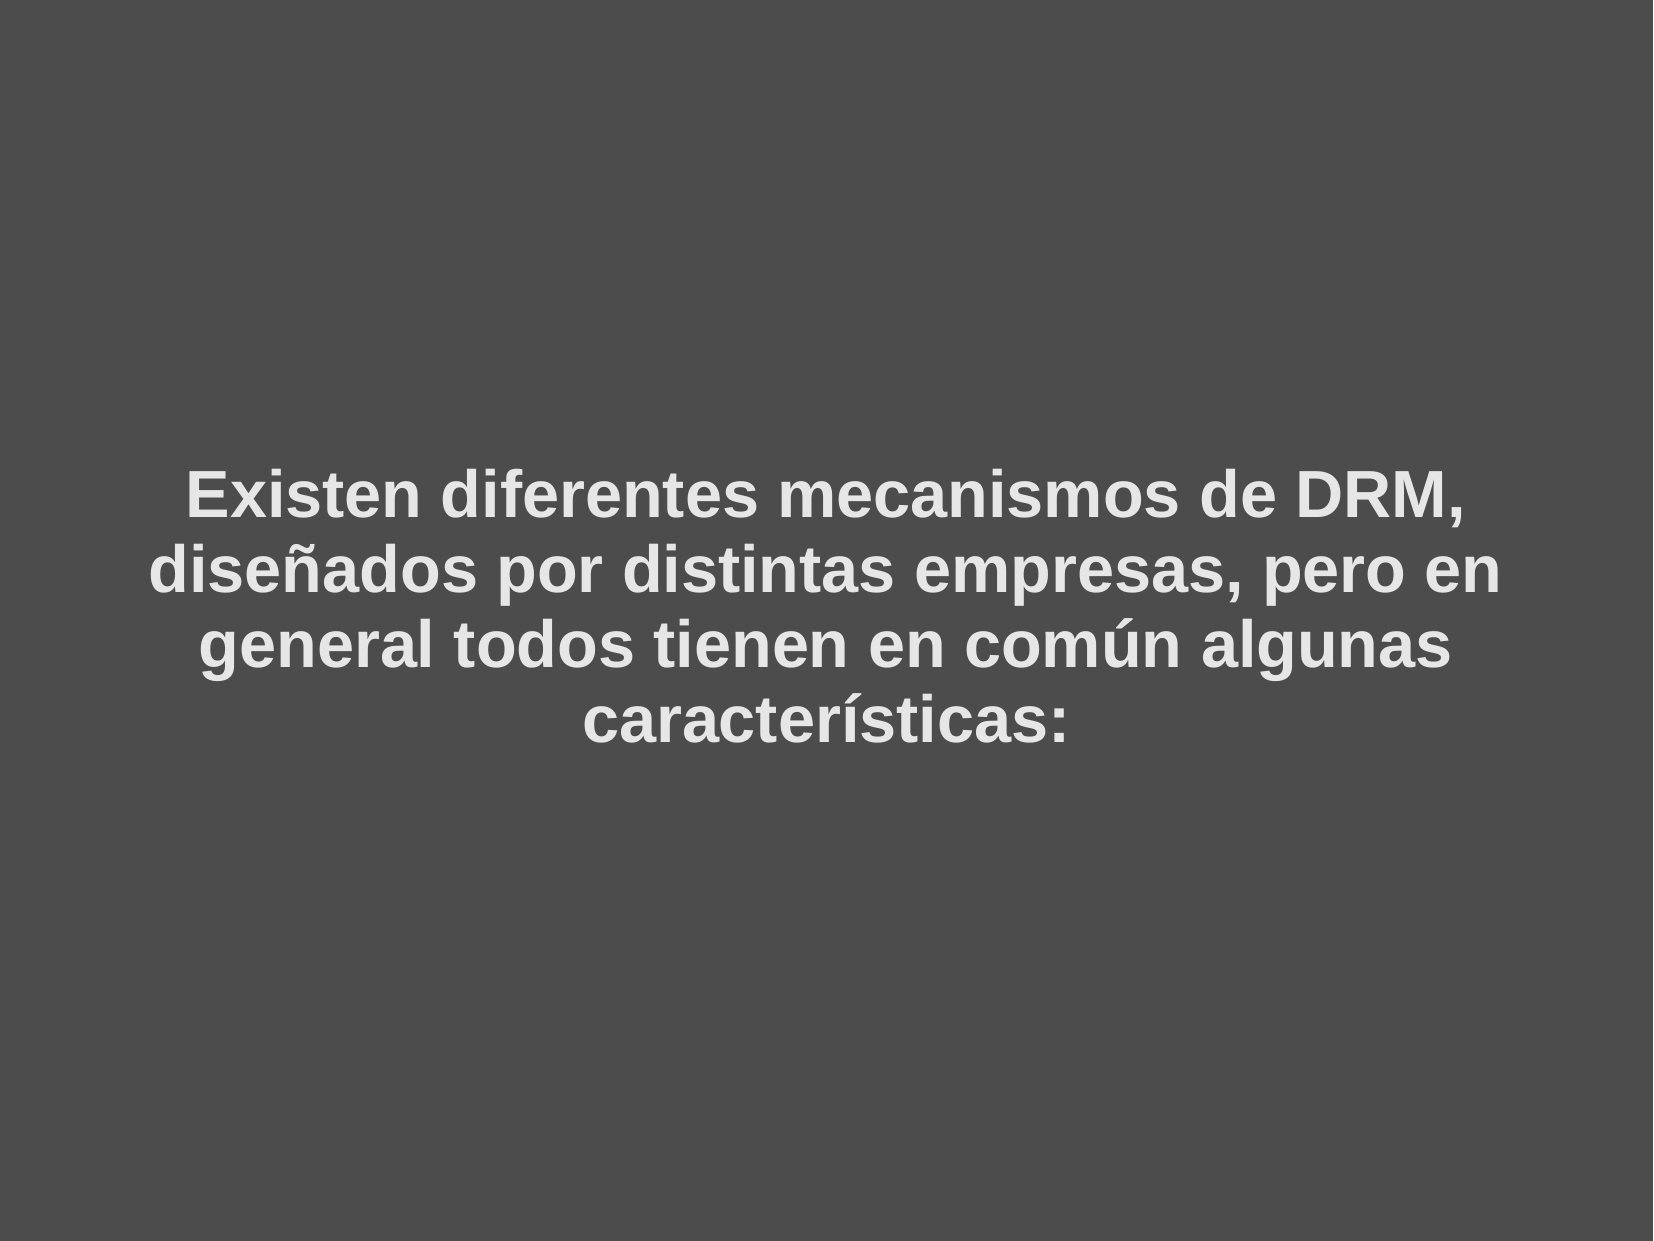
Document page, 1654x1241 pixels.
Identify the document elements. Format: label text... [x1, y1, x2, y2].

subtitle Existen diferentes mecanismos de DRM, diseñados por distintas empresas, pero en general todos tienen en común algunas características: [82, 112, 1571, 1102]
